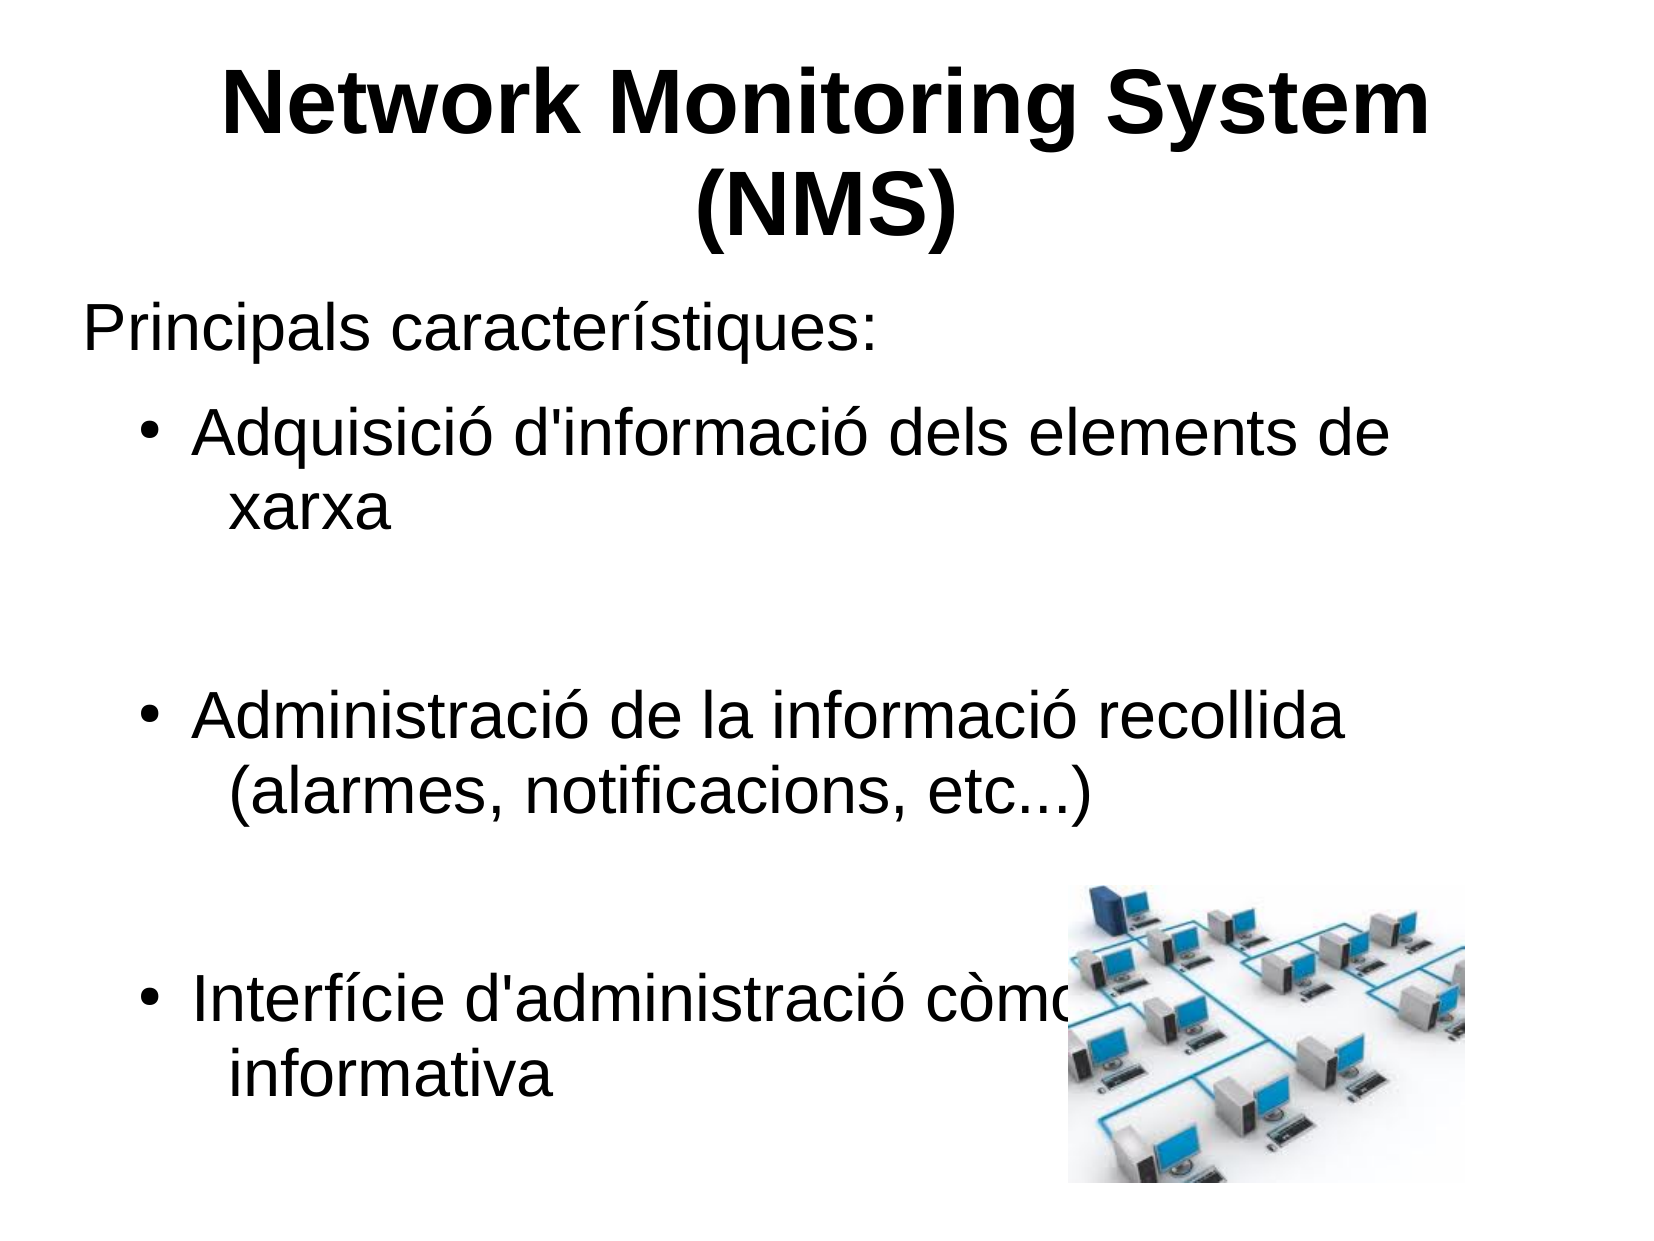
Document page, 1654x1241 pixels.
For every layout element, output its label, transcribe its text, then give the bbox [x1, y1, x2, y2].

title Network Monitoring System (NMS) [82, 49, 1571, 257]
picture [1068, 885, 1465, 1183]
list Principals característiques: Adquisició d'informació dels elements de xarxa Administració de la informació recollida (alarmes, notificacions, etc...) Interfície d'administració còmode i informativa [82, 290, 1538, 1010]
